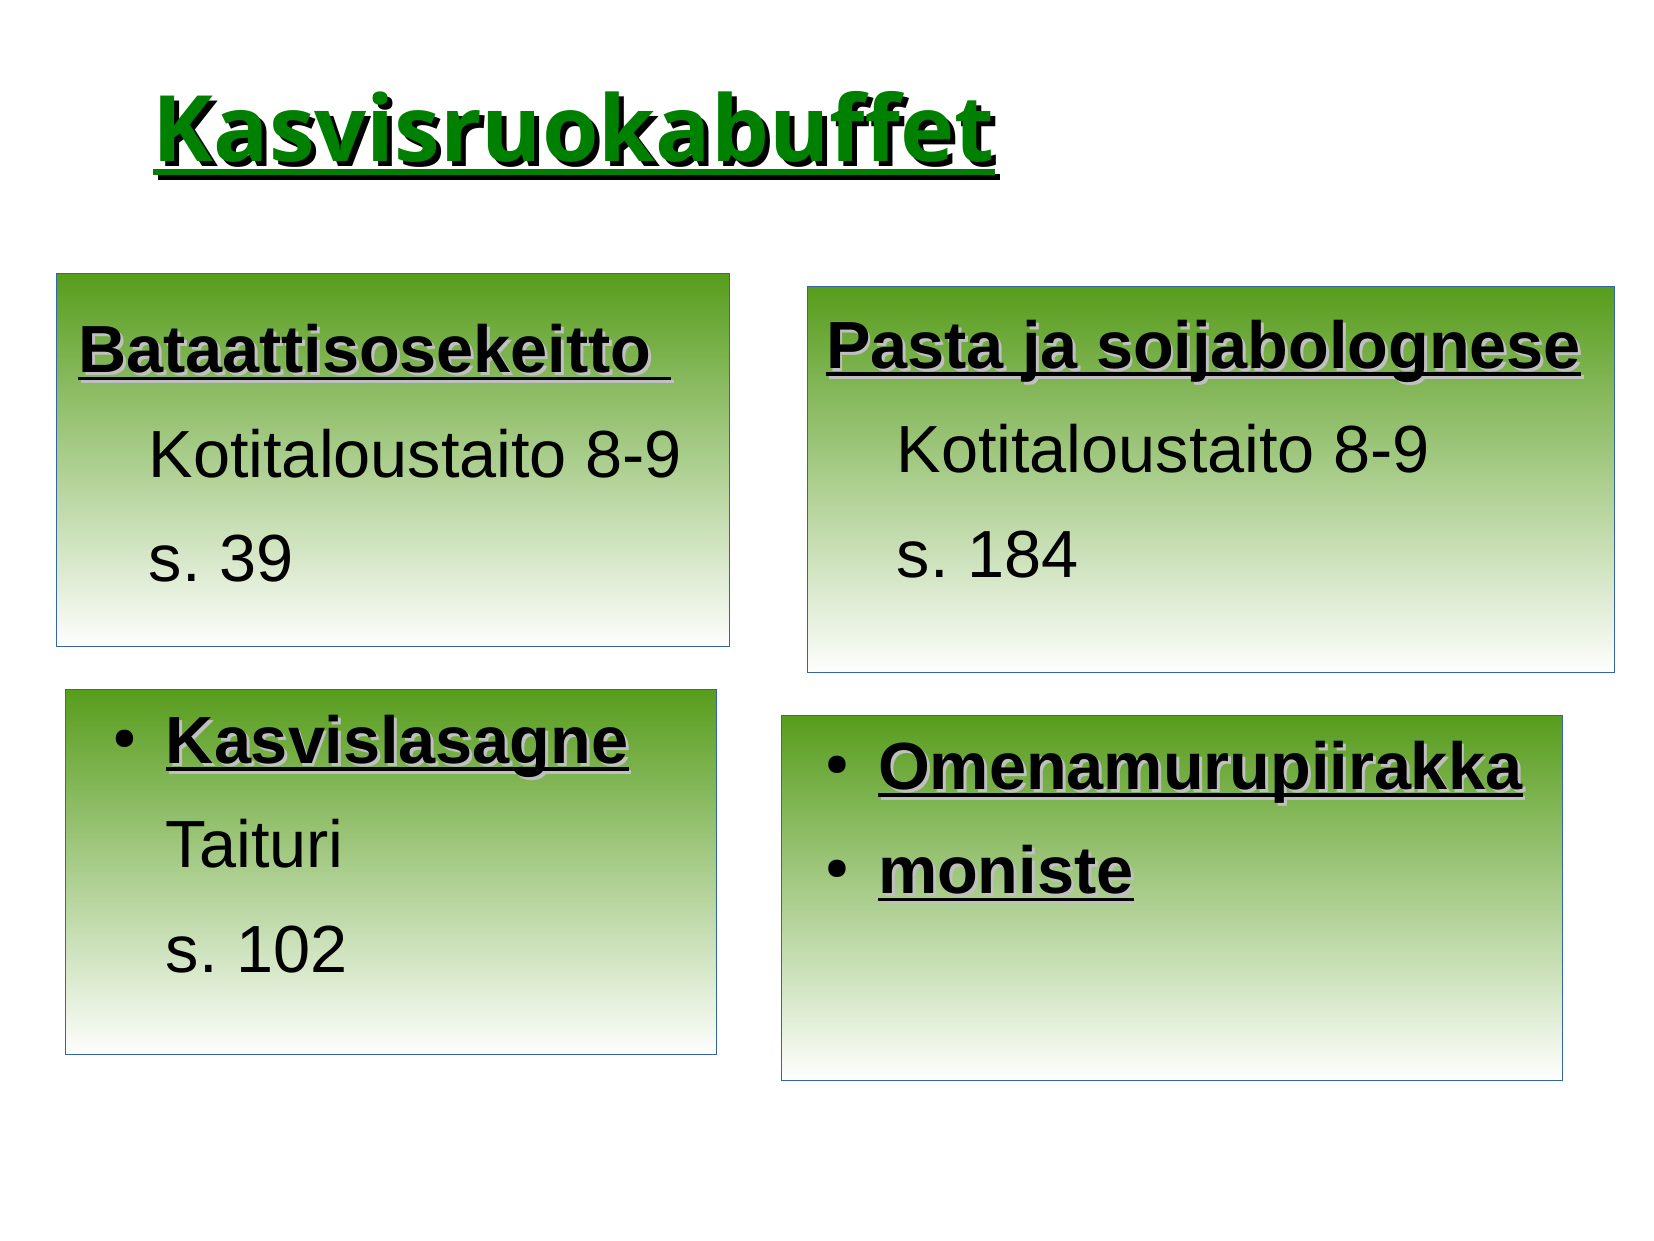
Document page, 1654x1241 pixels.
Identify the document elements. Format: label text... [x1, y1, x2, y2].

text_box [807, 286, 1615, 673]
list Kasvislasagne Taituri s. 102 [94, 703, 821, 1047]
list Pasta ja soijabolognese Kotitaloustaito 8-9 s. 184 [825, 307, 1615, 651]
list Omenamurupiirakka moniste [807, 729, 1533, 1073]
title Kasvisruokabuffet [0, 4, 1318, 248]
text_box [65, 689, 717, 1055]
list Bataattisosekeitto Kotitaloustaito 8-9 s. 39 [78, 312, 804, 656]
text_box [56, 273, 730, 647]
text_box [781, 715, 1563, 1081]
